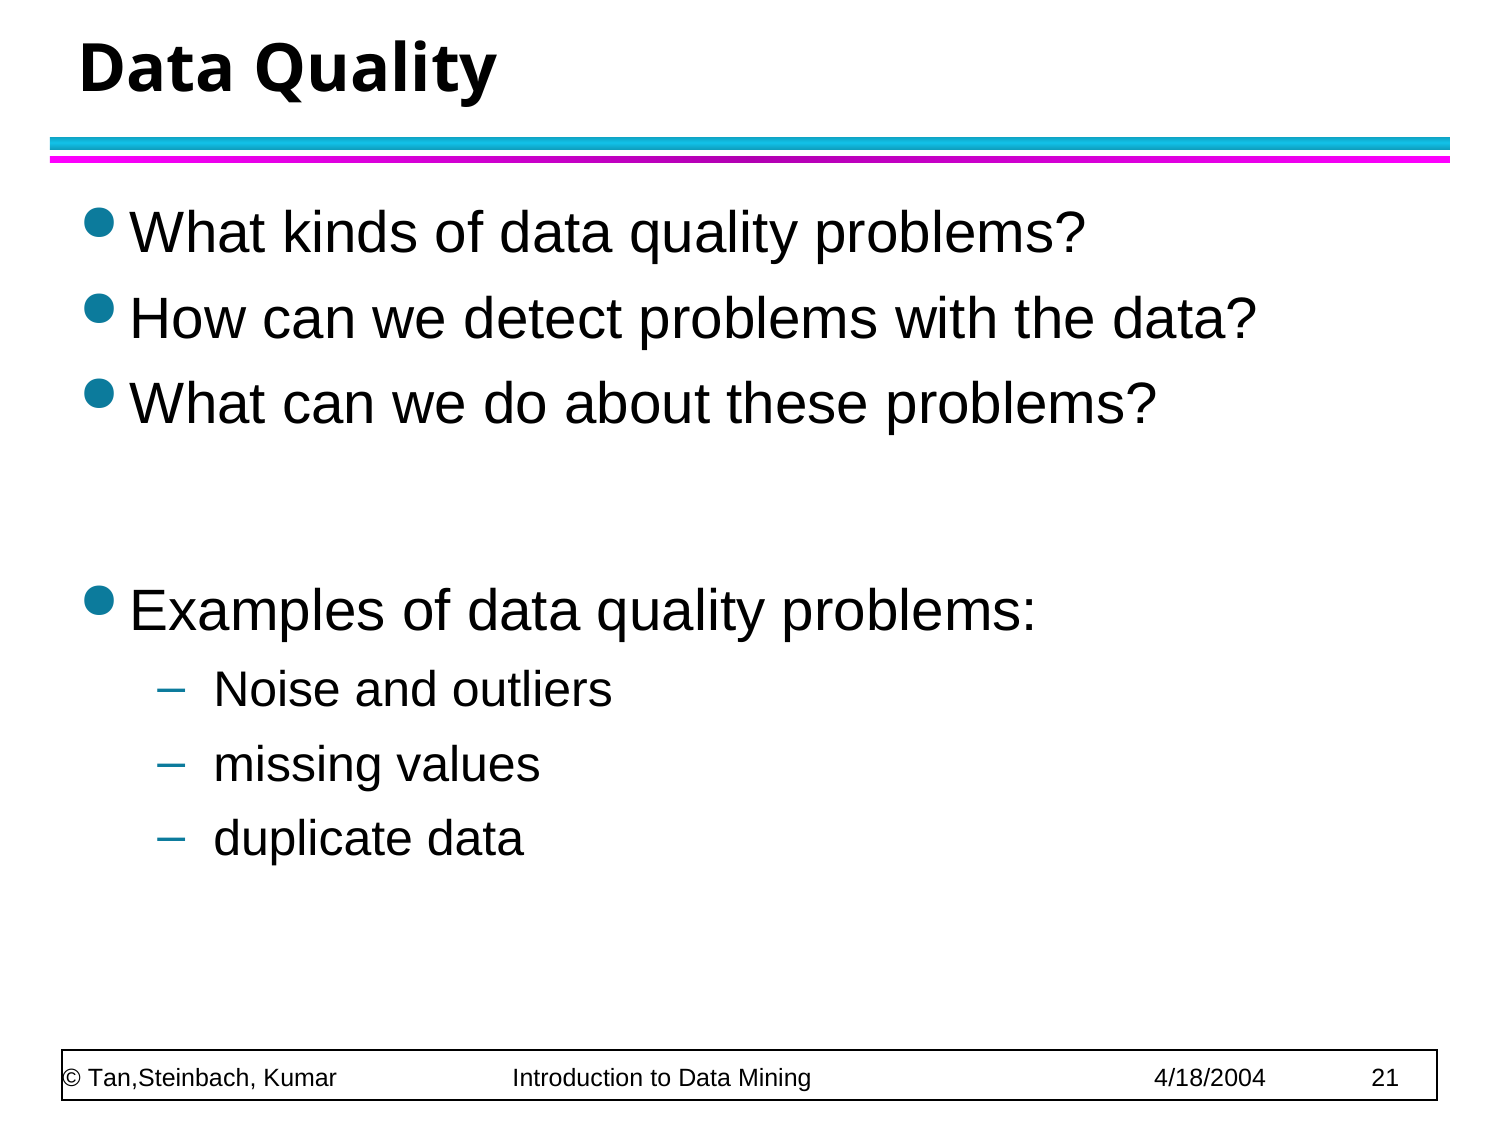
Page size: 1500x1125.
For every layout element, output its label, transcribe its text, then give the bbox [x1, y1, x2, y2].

title Data Quality [62, 22, 1421, 113]
list What kinds of data quality problems? How can we detect problems with the data? What can we do about these problems? Examples of data quality problems: Noise and outliers missing values duplicate data [67, 187, 1432, 1038]
